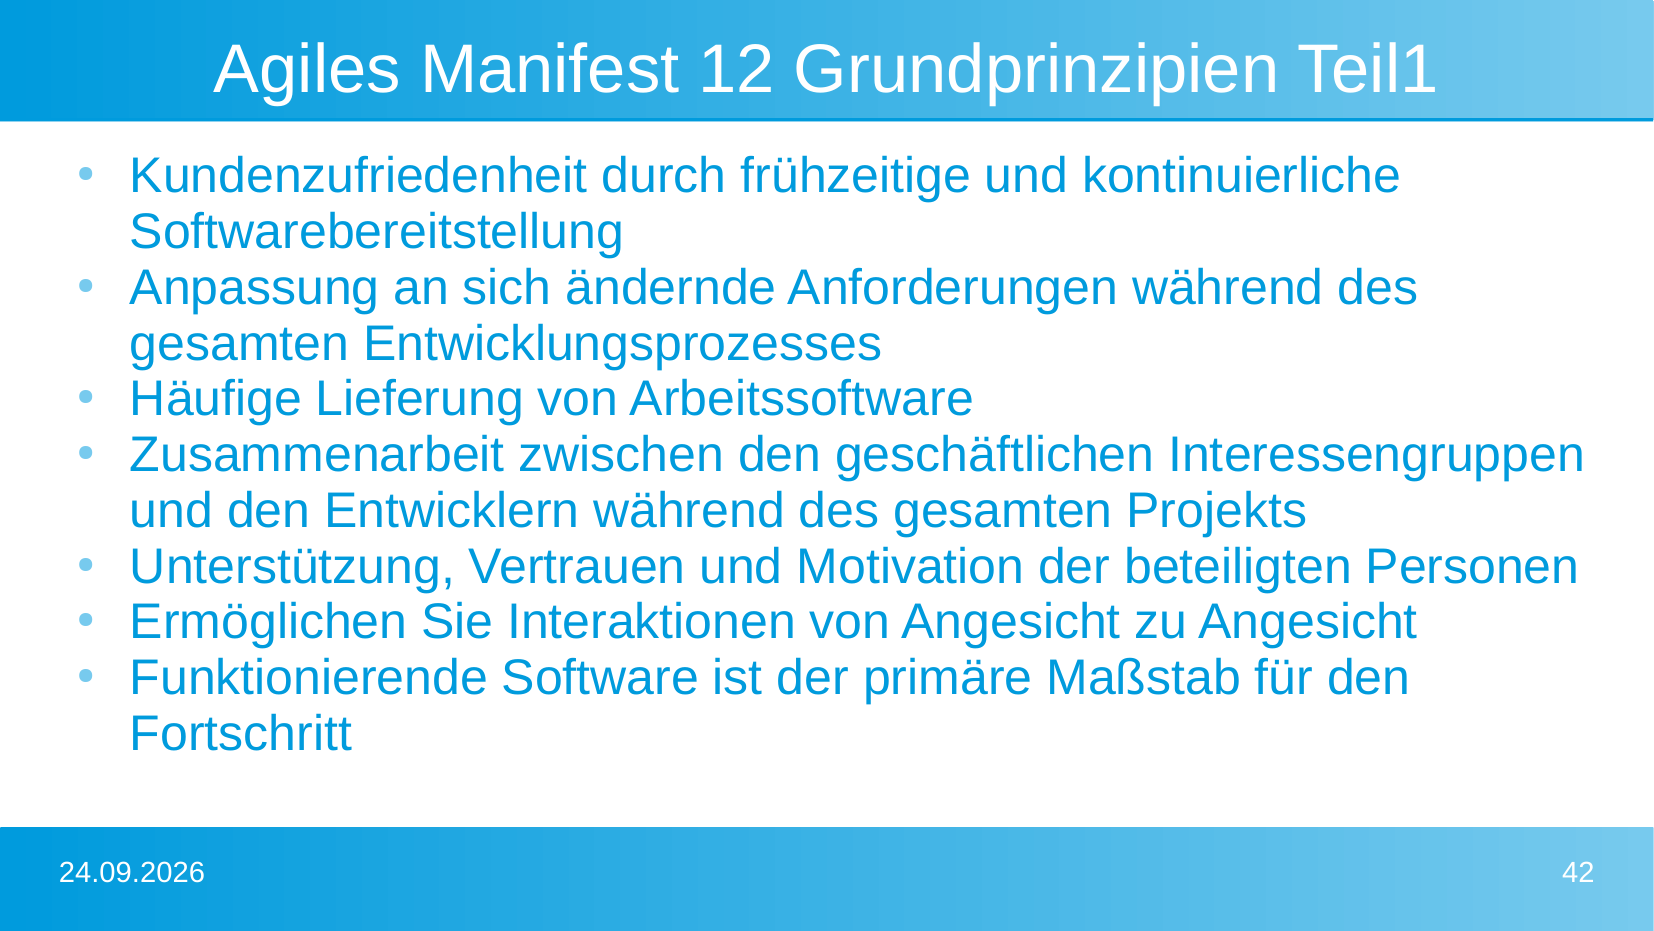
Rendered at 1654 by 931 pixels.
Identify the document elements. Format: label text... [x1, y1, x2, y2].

list Kundenzufriedenheit durch frühzeitige und kontinuierliche Softwarebereitstellung Anpassung an sich ändernde Anforderungen während des gesamten Entwicklungsprozesses Häufige Lieferung von Arbeitssoftware Zusammenarbeit zwischen den geschäftlichen Interessengruppen und den Entwicklern während des gesamten Projekts Unterstützung, Vertrauen und Motivation der beteiligten Personen Ermöglichen Sie Interaktionen von Angesicht zu Angesicht Funktionierende Software ist der primäre Maßstab für den Fortschritt [59, 147, 1595, 739]
title Agiles Manifest 12 Grundprinzipien Teil1 [59, 29, 1595, 108]
